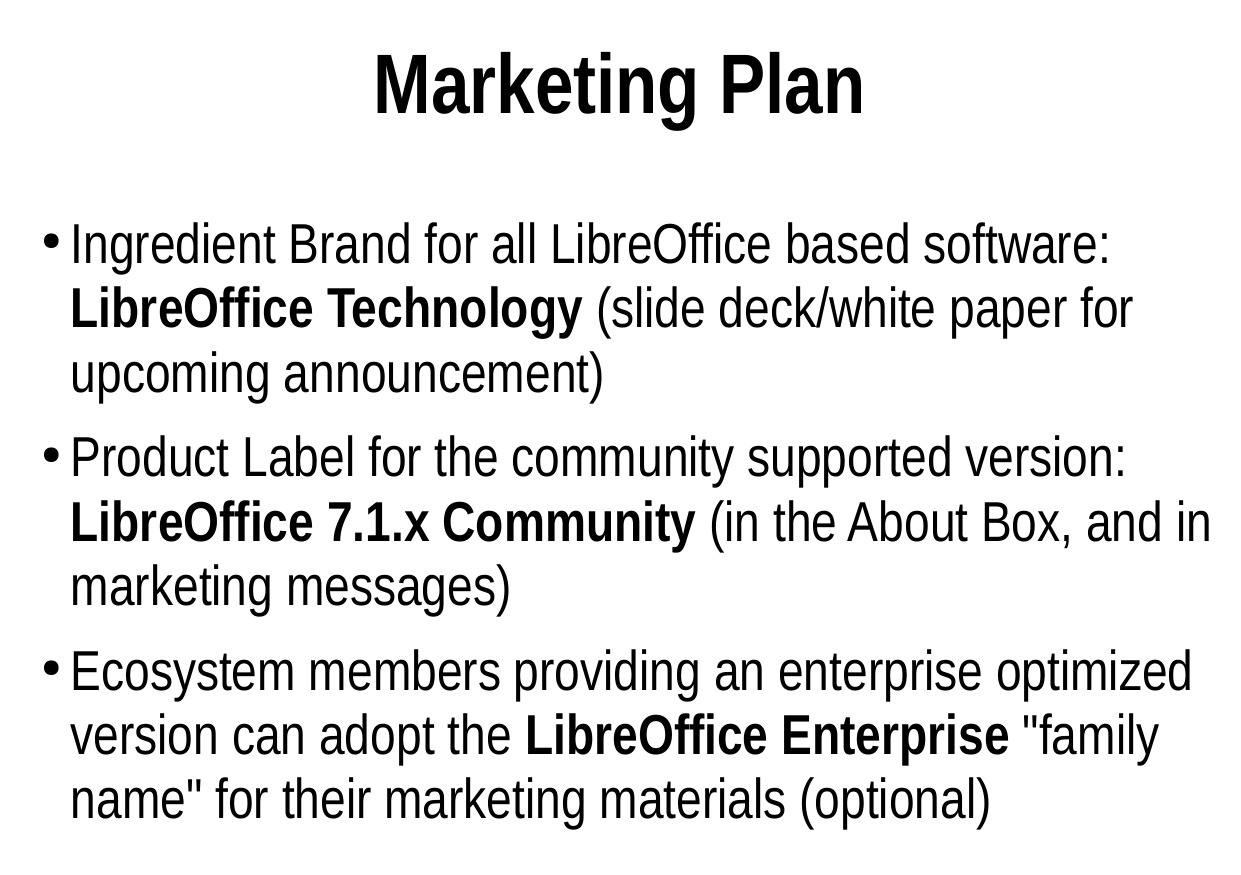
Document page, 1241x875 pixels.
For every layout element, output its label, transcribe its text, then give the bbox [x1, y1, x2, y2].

title Marketing Plan [11, 12, 1229, 155]
list Ingredient Brand for all LibreOffice based software: LibreOffice Technology (slide deck/white paper for upcoming announcement) Product Label for the community supported version: LibreOffice 7.1.x Community (in the About Box, and in marketing messages) Ecosystem members providing an enterprise optimized version can adopt the LibreOffice Enterprise "family name" for their marketing materials (optional) [11, 210, 1229, 863]
